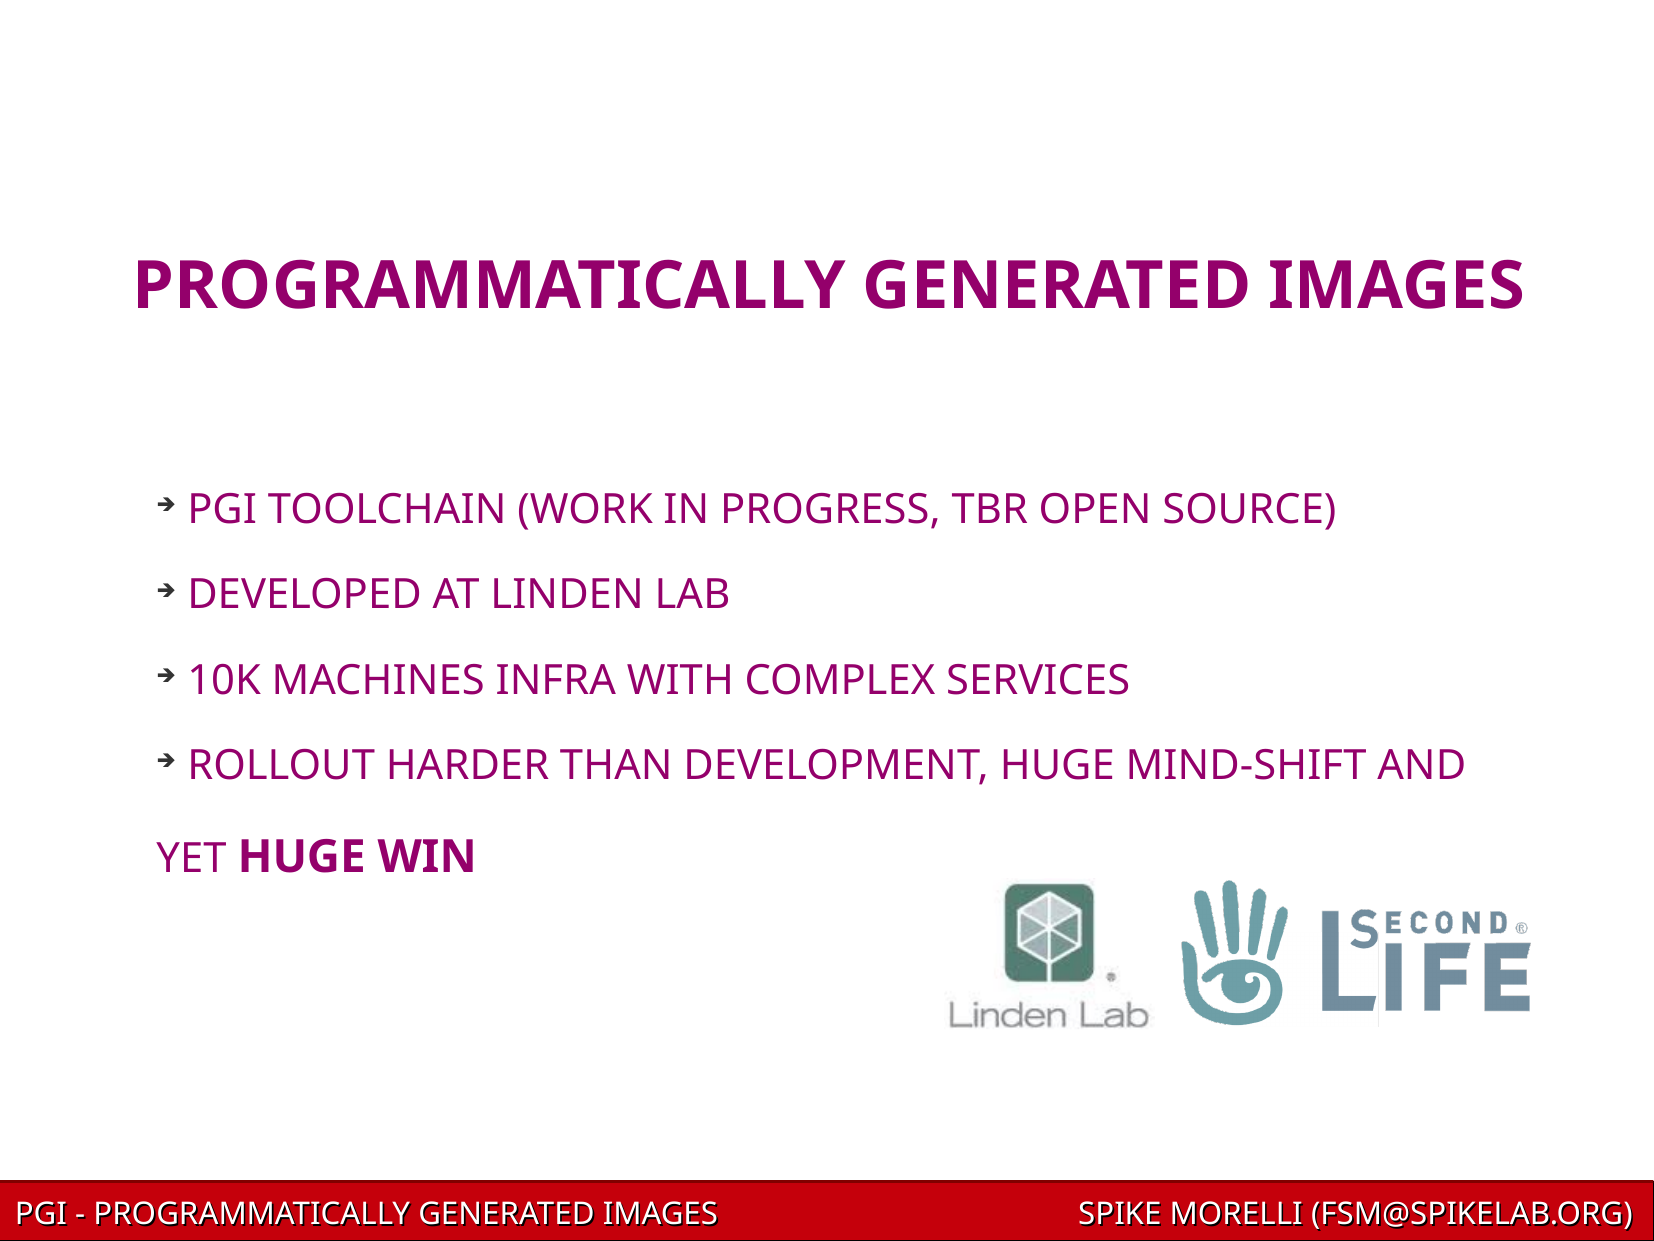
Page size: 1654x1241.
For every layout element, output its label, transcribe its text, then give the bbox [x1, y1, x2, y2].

text_box PGI TOOLCHAIN (WORK IN PROGRESS, TBR OPEN SOURCE) DEVELOPED AT LINDEN LAB 10K MACHINES INFRA WITH COMPLEX SERVICES ROLLOUT HARDER THAN DEVELOPMENT, HUGE MIND-SHIFT AND YET HUGE WIN [141, 442, 1530, 1093]
picture [1530, 878, 1535, 1027]
text_box PROGRAMMATICALLY GENERATED IMAGES [118, 230, 1543, 320]
text_box PGI - PROGRAMMATICALLY GENERATED IMAGES [0, 1184, 722, 1235]
text_box [0, 1183, 1654, 1241]
text_box SPIKE MORELLI (FSM@SPIKELAB.ORG) [1063, 1184, 1643, 1235]
